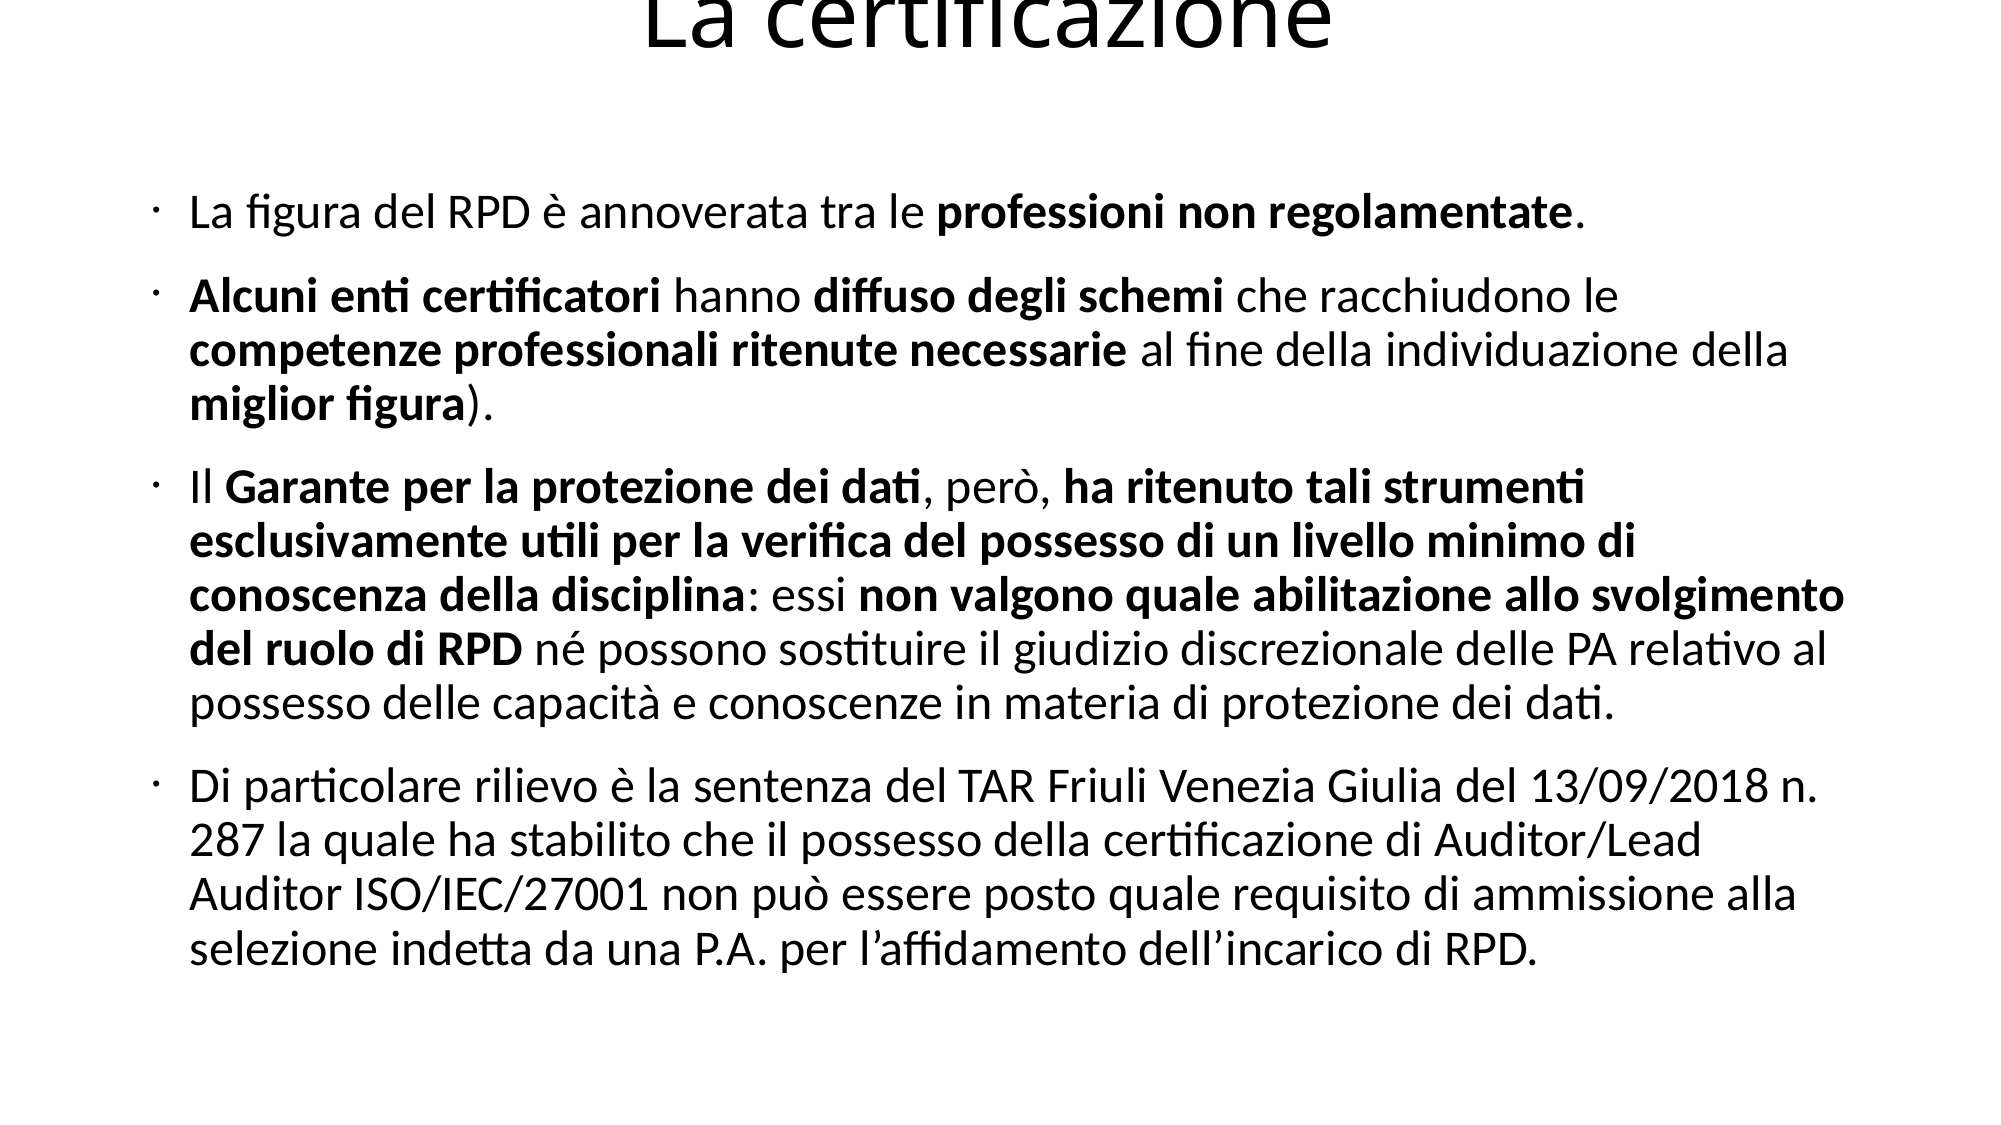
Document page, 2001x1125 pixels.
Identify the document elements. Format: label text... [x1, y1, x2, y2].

title La certificazione [137, 0, 1863, 178]
list La figura del RPD è annoverata tra le professioni non regolamentate. Alcuni enti certificatori hanno diffuso degli schemi che racchiudono le competenze professionali ritenute necessarie al fine della individuazione della miglior figura). Il Garante per la protezione dei dati, però, ha ritenuto tali strumenti esclusivamente utili per la verifica del possesso di un livello minimo di conoscenza della disciplina: essi non valgono quale abilitazione allo svolgimento del ruolo di RPD né possono sostituire il giudizio discrezionale delle PA relativo al possesso delle capacità e conoscenze in materia di protezione dei dati. Di particolare rilievo è la sentenza del TAR Friuli Venezia Giulia del 13/09/2018 n. 287 la quale ha stabilito che il possesso della certificazione di Auditor/Lead Auditor ISO/IEC/27001 non può essere posto quale requisito di ammissione alla selezione indetta da una P.A. per l’affidamento dell’incarico di RPD. [137, 178, 1863, 892]
